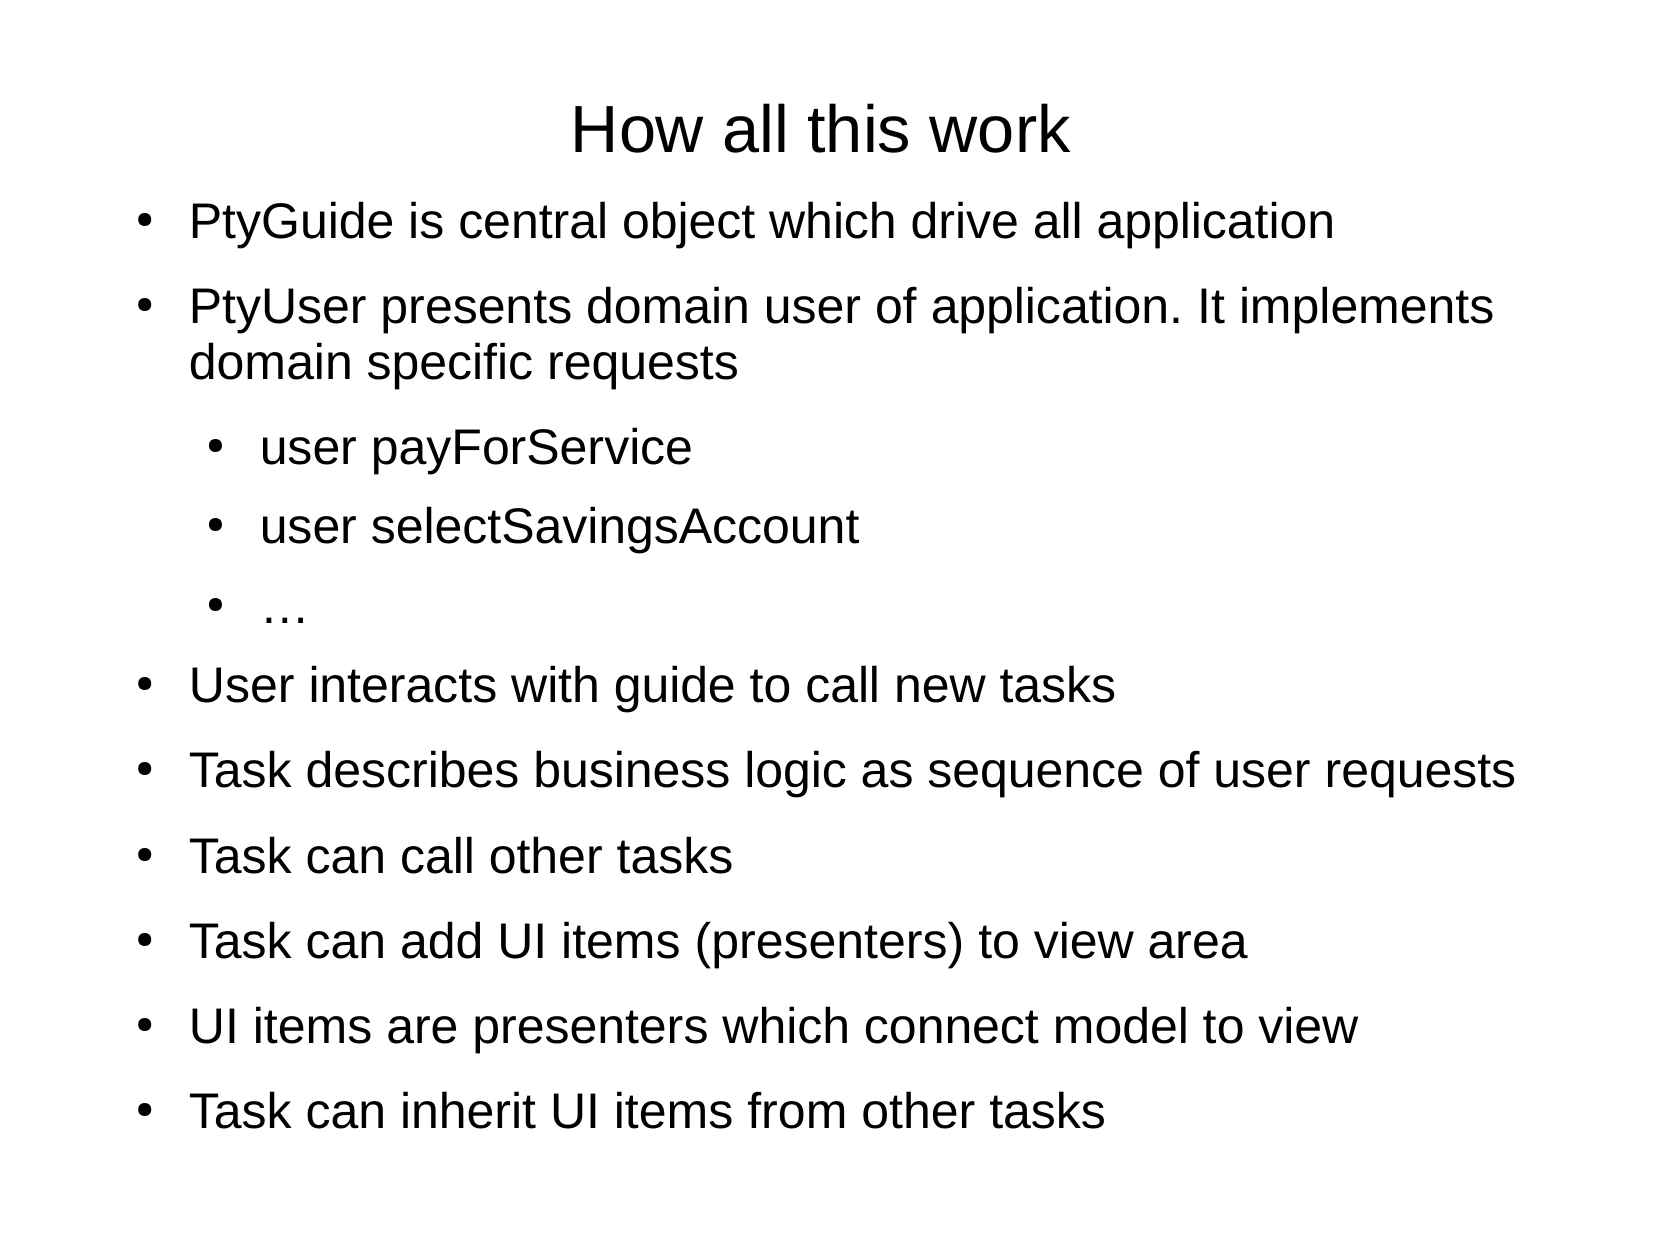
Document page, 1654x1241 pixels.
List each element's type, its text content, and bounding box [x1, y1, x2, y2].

list PtyGuide is central object which drive all application PtyUser presents domain user of application. It implements domain specific requests user payForService user selectSavingsAccount … User interacts with guide to call new tasks Task describes business logic as sequence of user requests Task can call other tasks Task can add UI items (presenters) to view area UI items are presenters which connect model to view Task can inherit UI items from other tasks [118, 192, 1565, 1140]
title How all this work [76, 25, 1565, 233]
